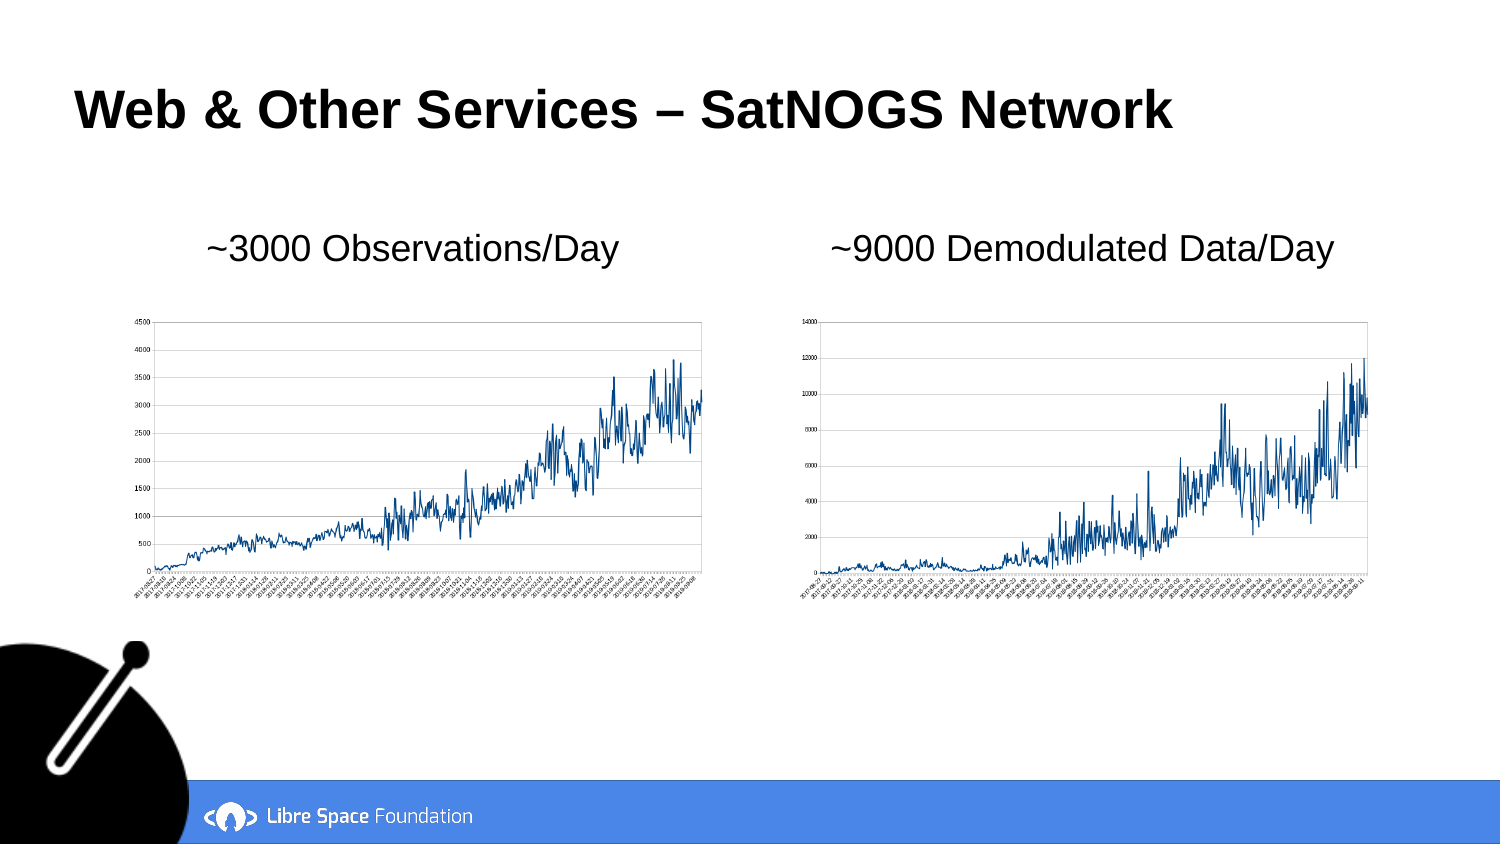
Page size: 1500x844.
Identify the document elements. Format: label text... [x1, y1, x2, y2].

picture [120, 316, 713, 609]
picture [787, 316, 1379, 609]
picture [204, 802, 472, 832]
title Web & Other Services – SatNOGS Network [59, 59, 1231, 153]
picture [0, 641, 189, 844]
text_box ~9000 Demodulated Data/Day [815, 209, 1352, 288]
text_box ~3000 Observations/Day [191, 209, 642, 288]
